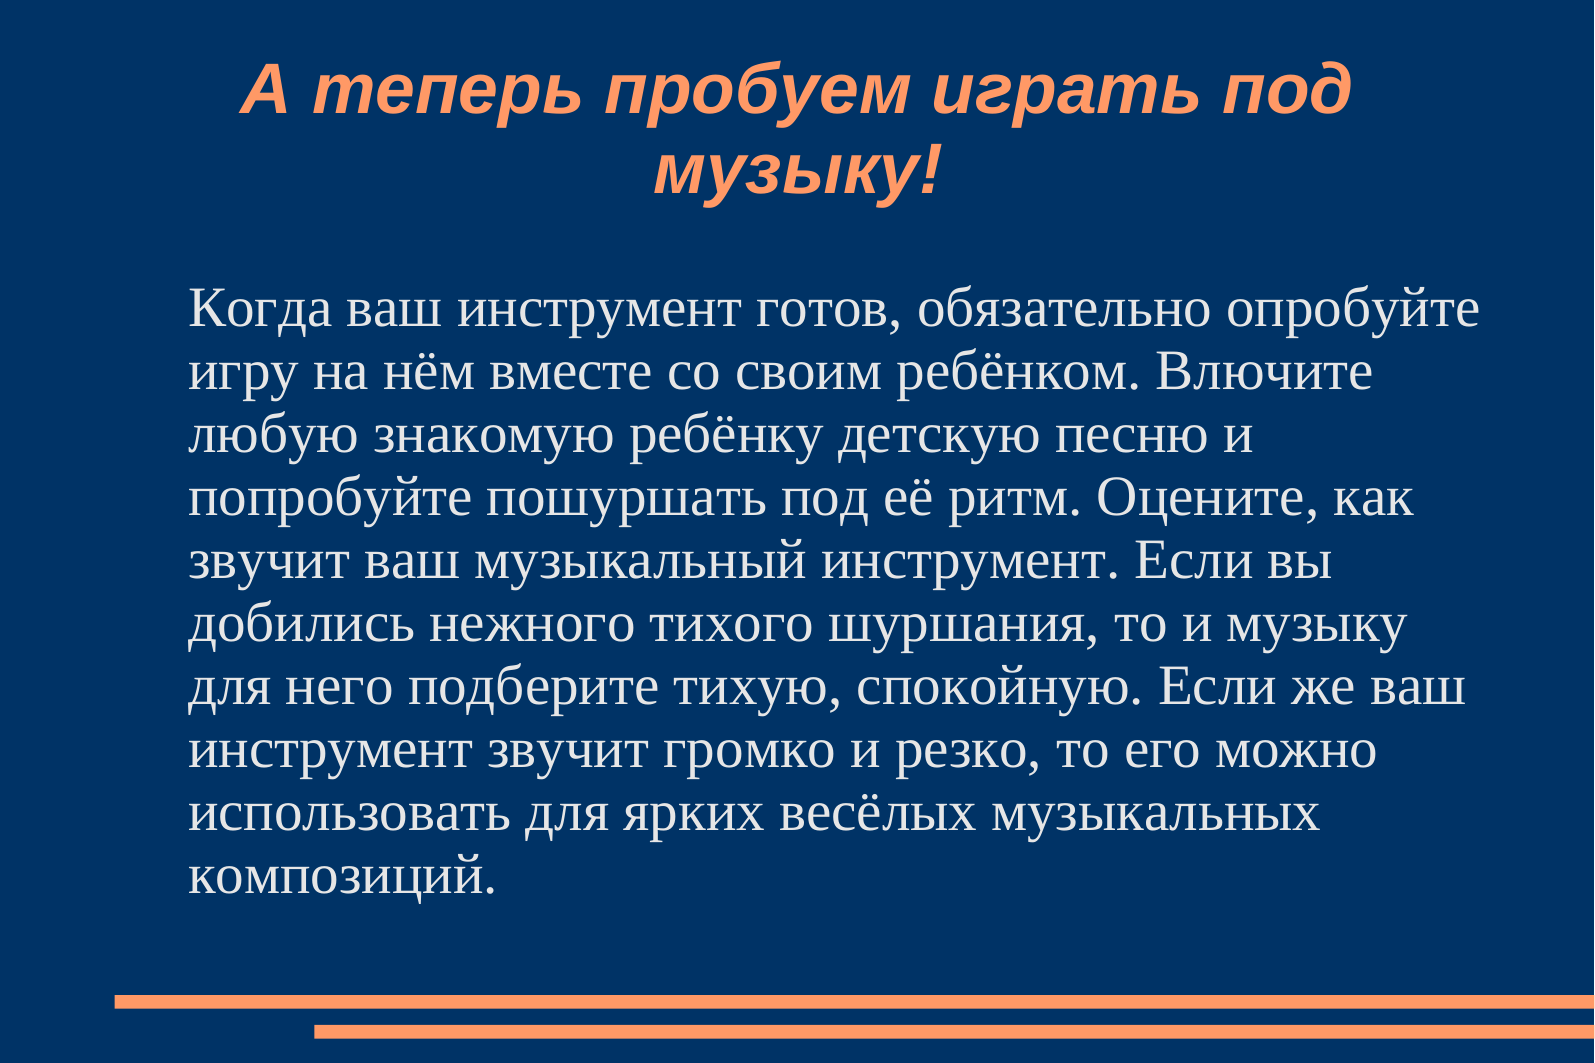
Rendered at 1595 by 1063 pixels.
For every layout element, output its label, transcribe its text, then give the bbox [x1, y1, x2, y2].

list Когда ваш инструмент готов, обязательно опробуйте игру на нём вместе со своим ребёнком. Влючите любую знакомую ребёнку детскую песню и попробуйте пошуршать под её ритм. Оцените, как звучит ваш музыкальный инструмент. Если вы добились нежного тихого шуршания, то и музыку для него подберите тихую, спокойную. Если же ваш инструмент звучит громко и резко, то его можно использовать для ярких весёлых музыкальных композиций. [117, 276, 1505, 971]
title А теперь пробуем играть под музыку! [117, 39, 1479, 218]
